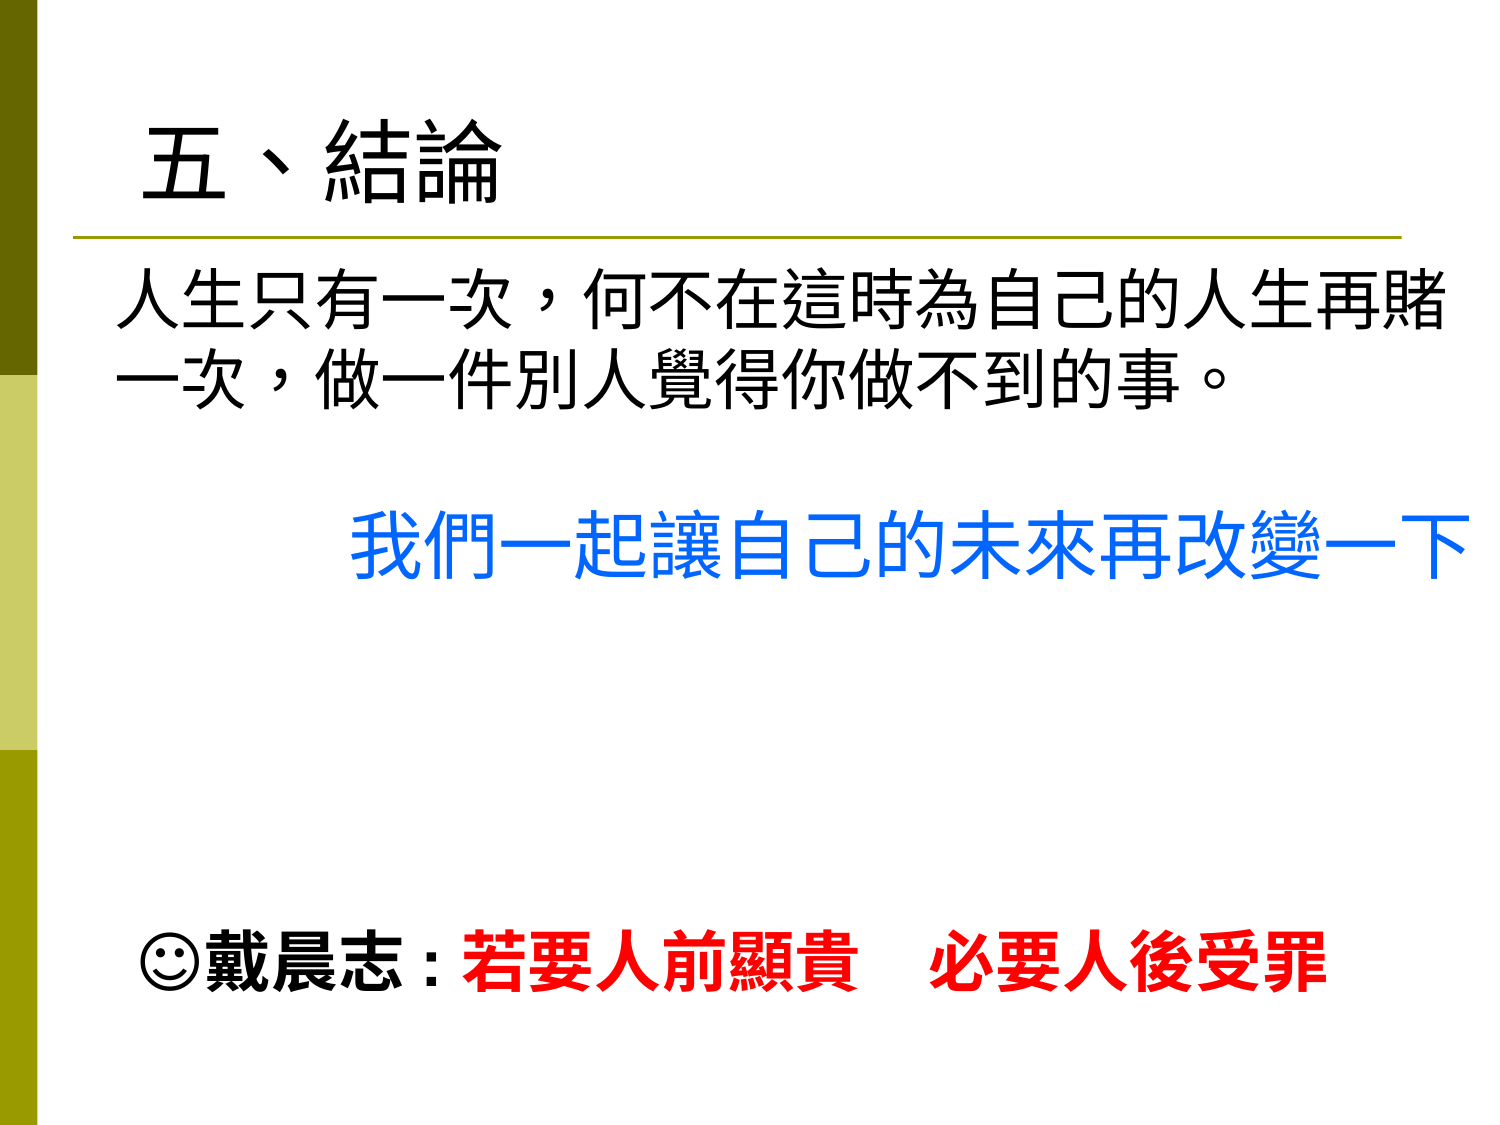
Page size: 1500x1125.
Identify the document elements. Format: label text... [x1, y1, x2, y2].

text_box 人生只有一次，何不在這時為自己的人生再賭 一次，做一件別人覺得你做不到的事。 我們一起讓自己的未來再改變一下 [106, 243, 1482, 603]
text_box ☺戴晨志 : 若要人前顯貴 必要人後受罪 [100, 904, 1365, 1015]
text_box 五、結論 [131, 90, 514, 230]
